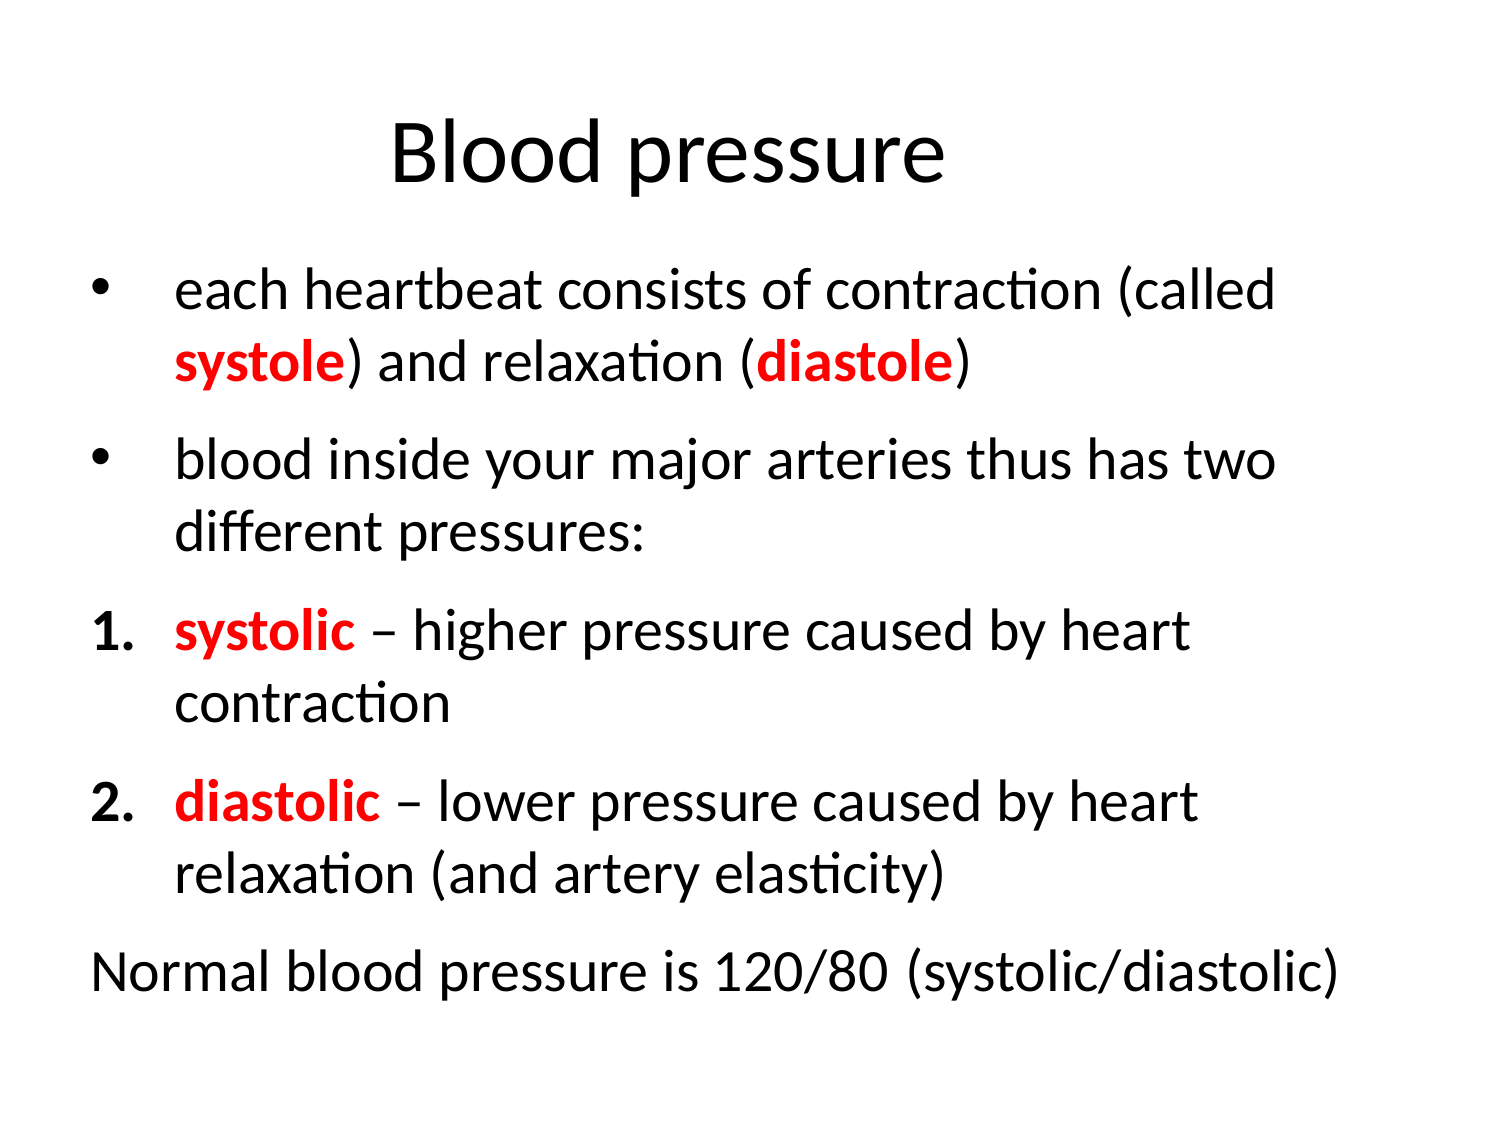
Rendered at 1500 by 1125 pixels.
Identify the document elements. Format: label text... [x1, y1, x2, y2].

title Blood pressure [75, 52, 1263, 240]
list each heartbeat consists of contraction (called systole) and relaxation (diastole) blood inside your major arteries thus has two different pressures: systolic – higher pressure caused by heart contraction diastolic – lower pressure caused by heart relaxation (and artery elasticity) Normal blood pressure is 120/80 (systolic/diastolic) [75, 241, 1425, 1018]
